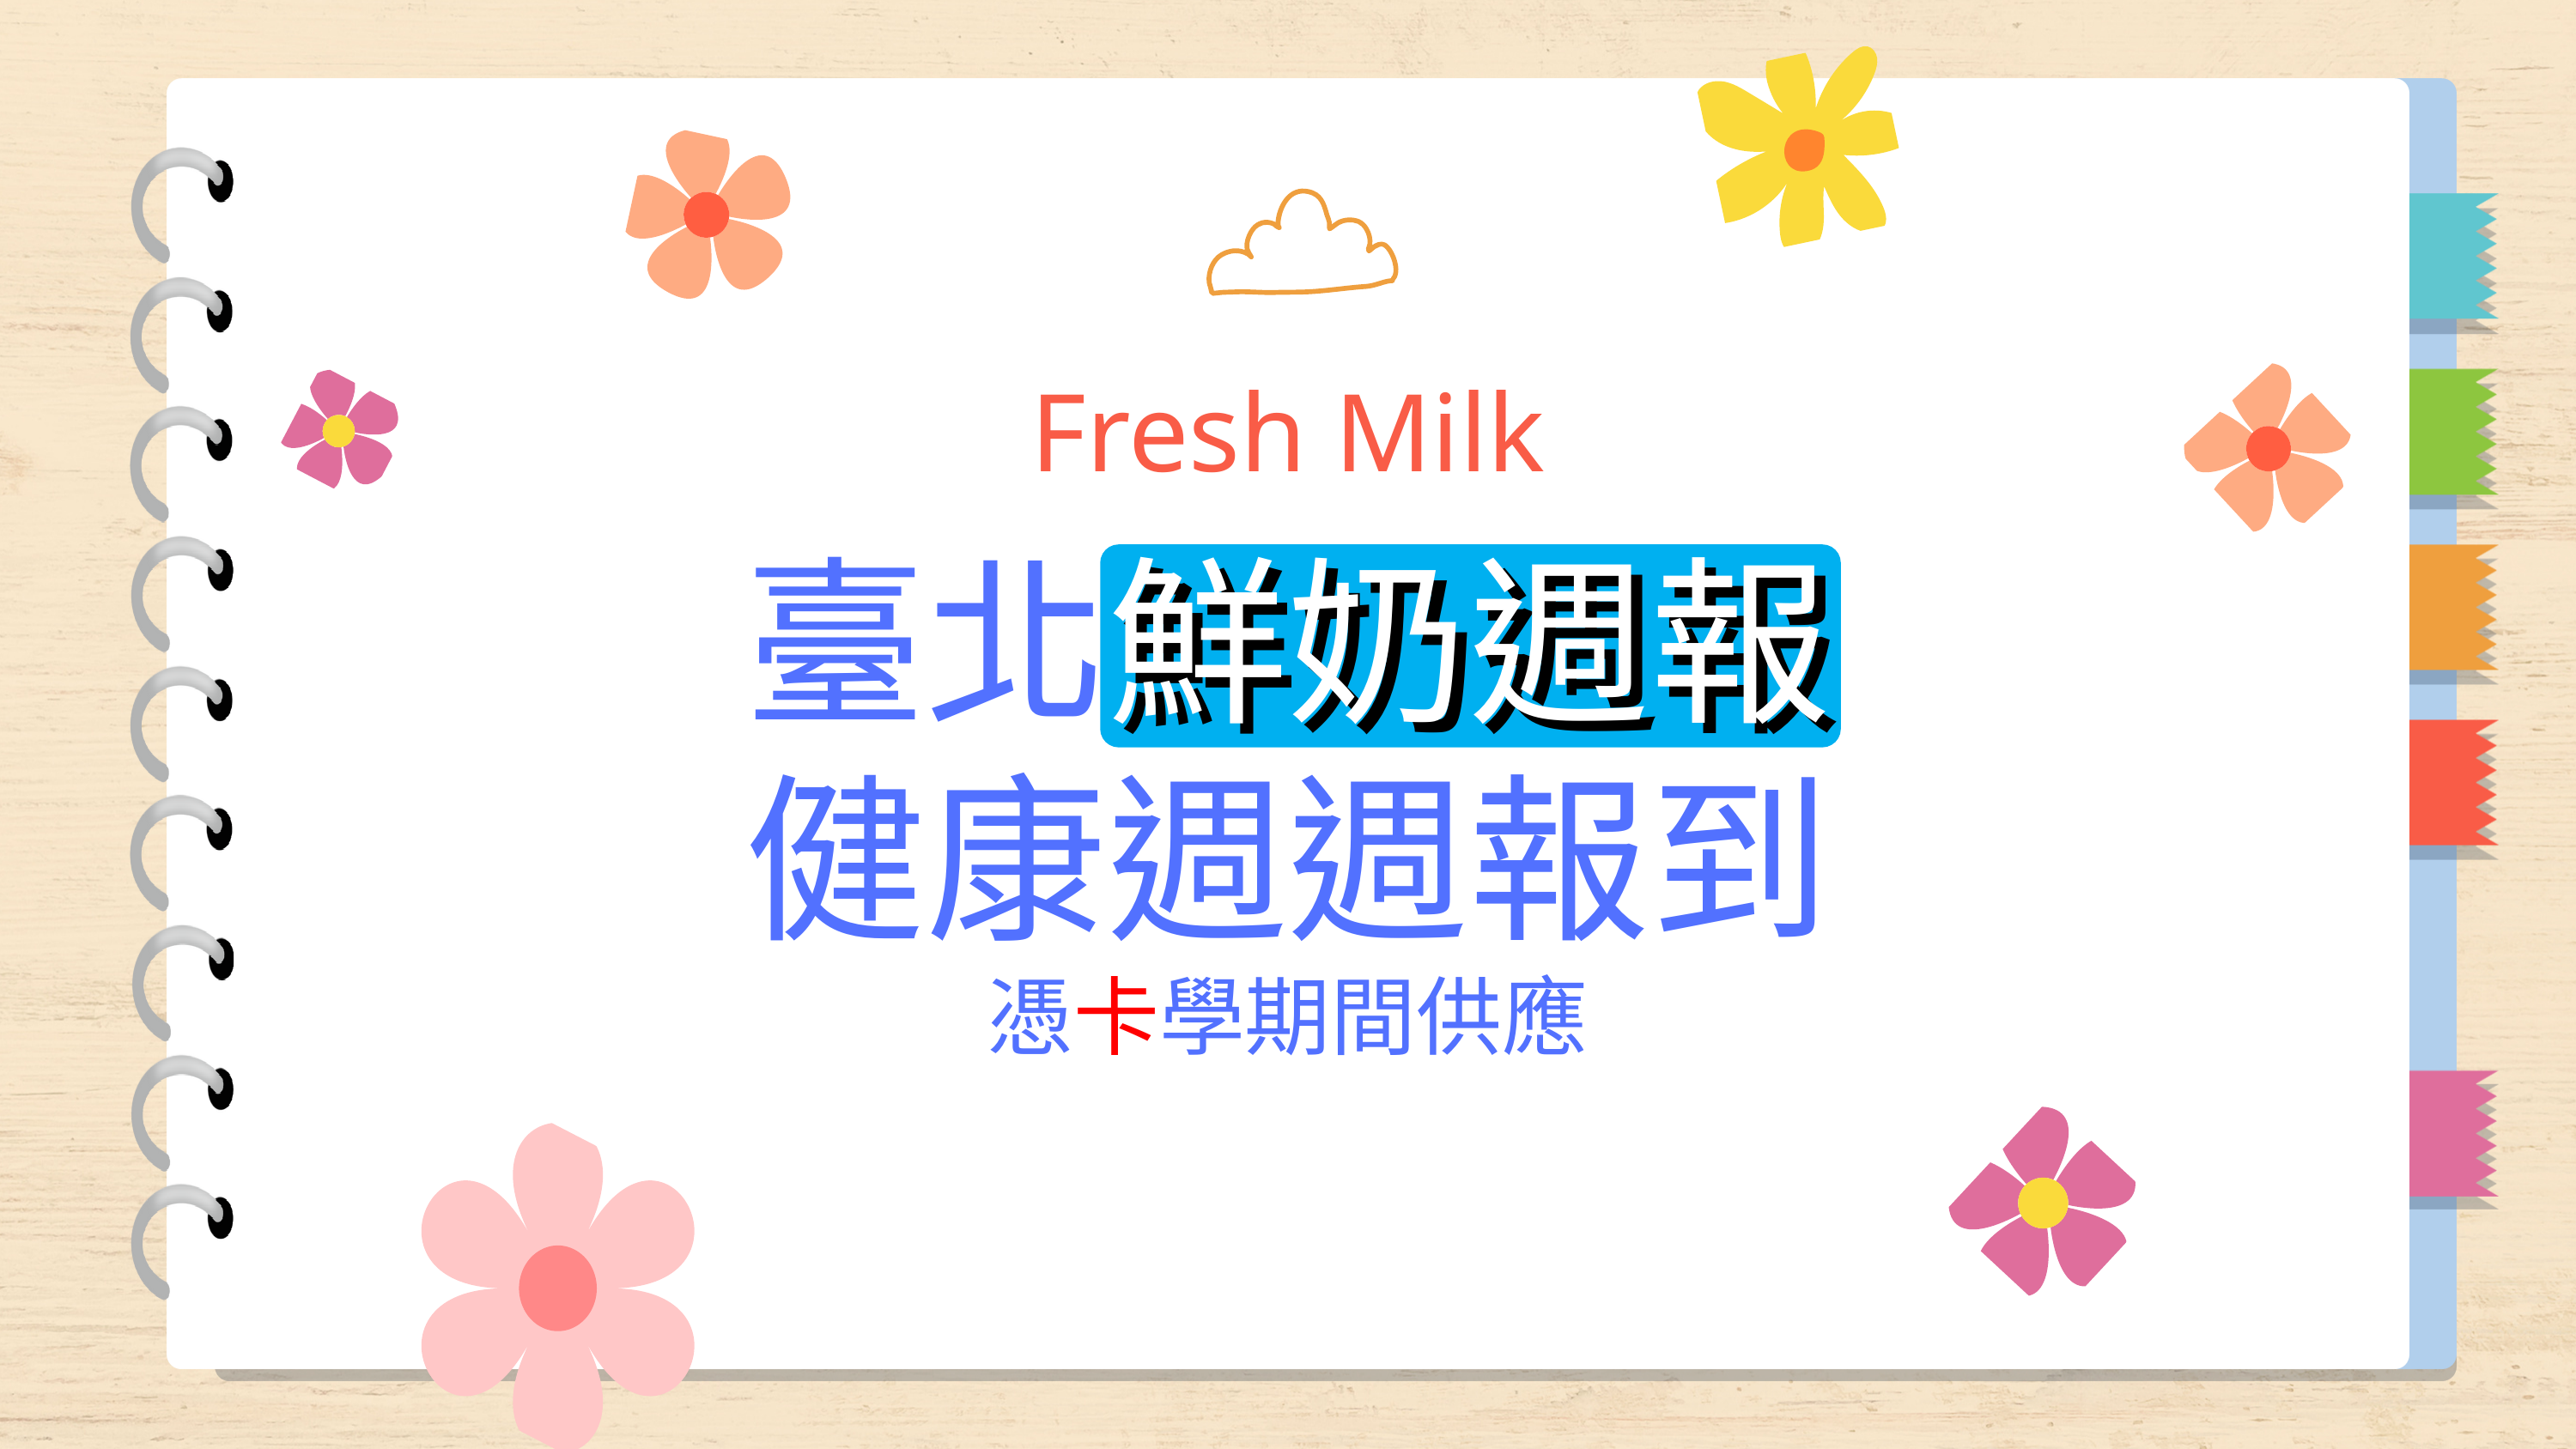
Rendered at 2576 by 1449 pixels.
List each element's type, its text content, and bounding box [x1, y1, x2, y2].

text_box [1693, 38, 1915, 258]
text_box [343, 1083, 773, 1449]
text_box [614, 122, 814, 320]
text_box [130, 148, 234, 1301]
text_box [273, 365, 415, 506]
text_box [1205, 185, 1400, 297]
text_box 臺北鮮奶週報 健康週週報到 憑卡學期間供應 [671, 528, 1905, 1084]
text_box [2178, 357, 2374, 553]
text_box Fresh Milk [915, 343, 1661, 528]
text_box [1941, 1100, 2161, 1320]
